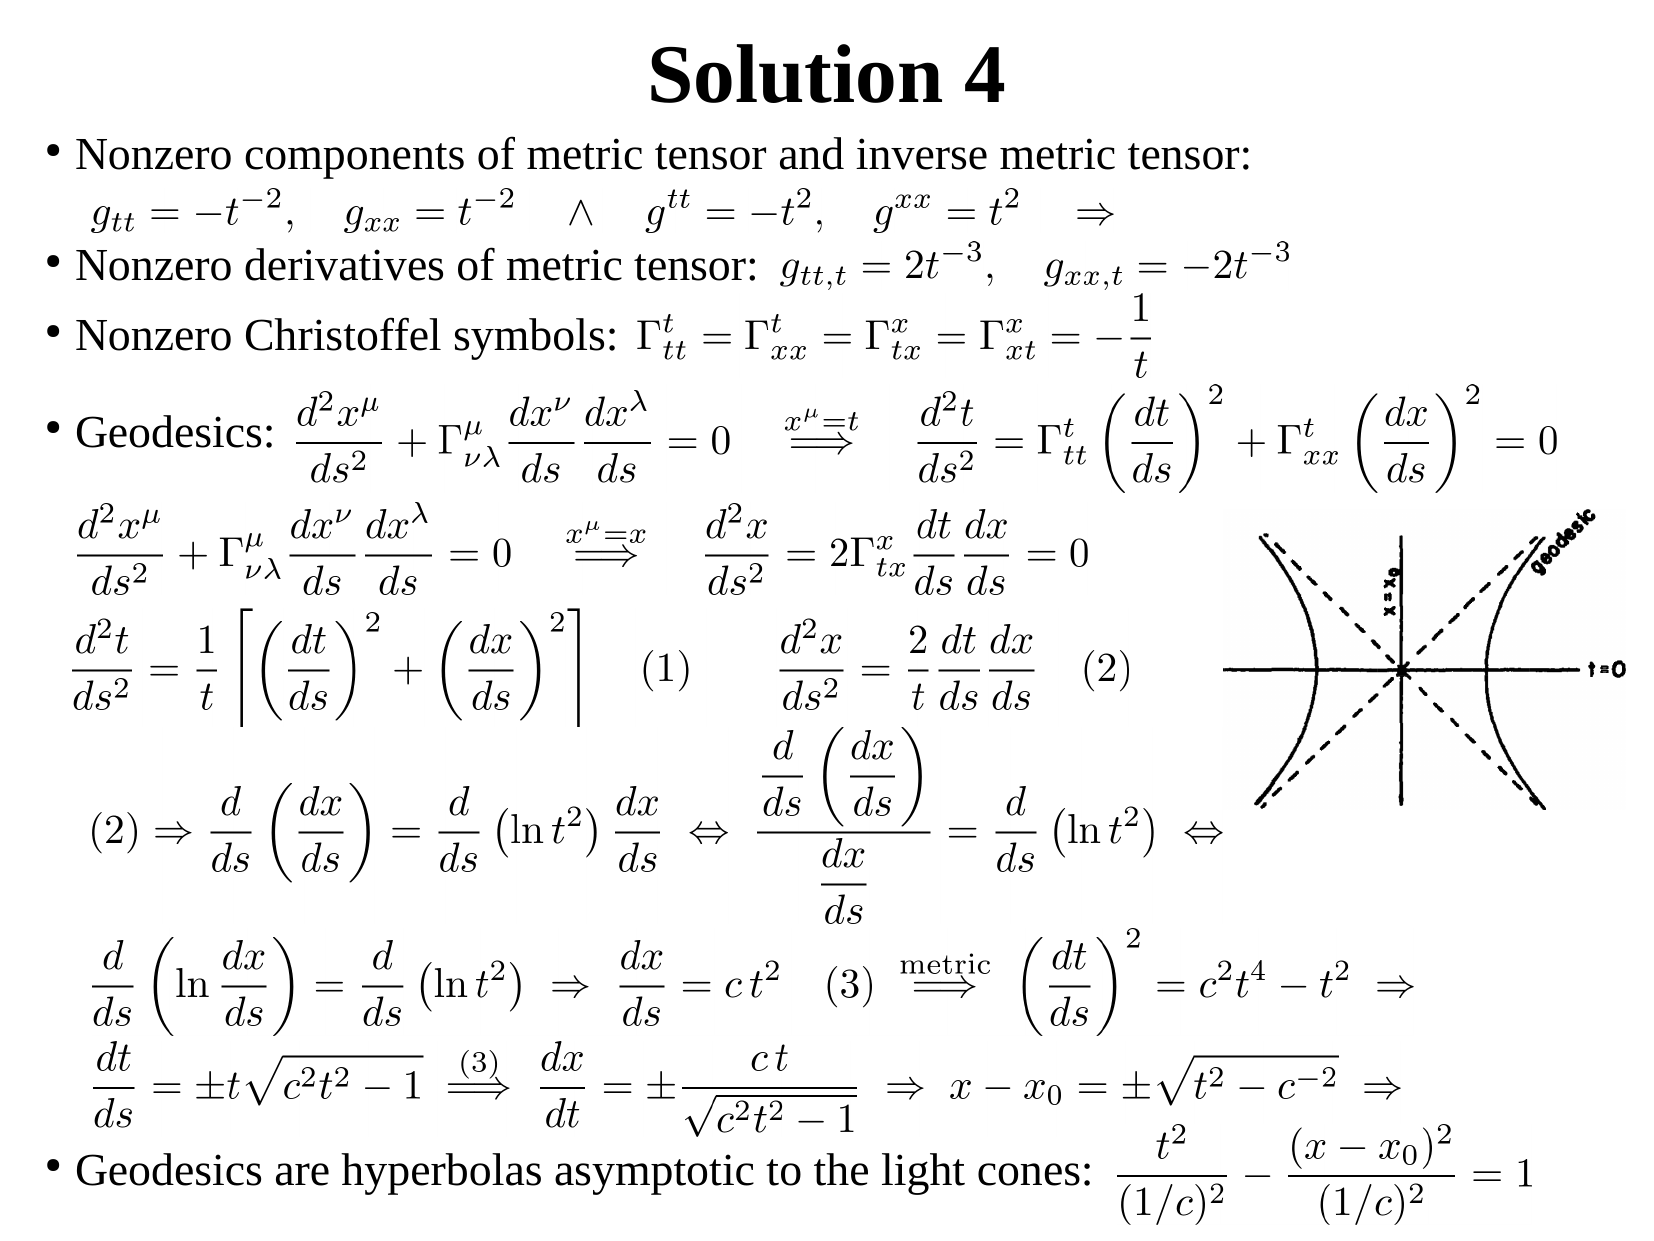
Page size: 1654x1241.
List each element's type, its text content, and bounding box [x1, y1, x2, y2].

picture [92, 928, 1414, 1036]
picture [91, 188, 1114, 233]
picture [296, 384, 1557, 493]
title Solution 4 [82, 25, 1571, 113]
list Nonzero components of metric tensor and inverse metric tensor: Nonzero derivatives of metric tensor: Nonzero Christoffel symbols: Geodesics: Geodesics are hyperbolas asymptotic to the light cones: [45, 123, 1606, 1199]
picture [637, 293, 1151, 378]
picture [780, 241, 1289, 290]
picture [72, 509, 1626, 924]
picture [93, 1041, 1532, 1225]
picture [77, 502, 1088, 595]
